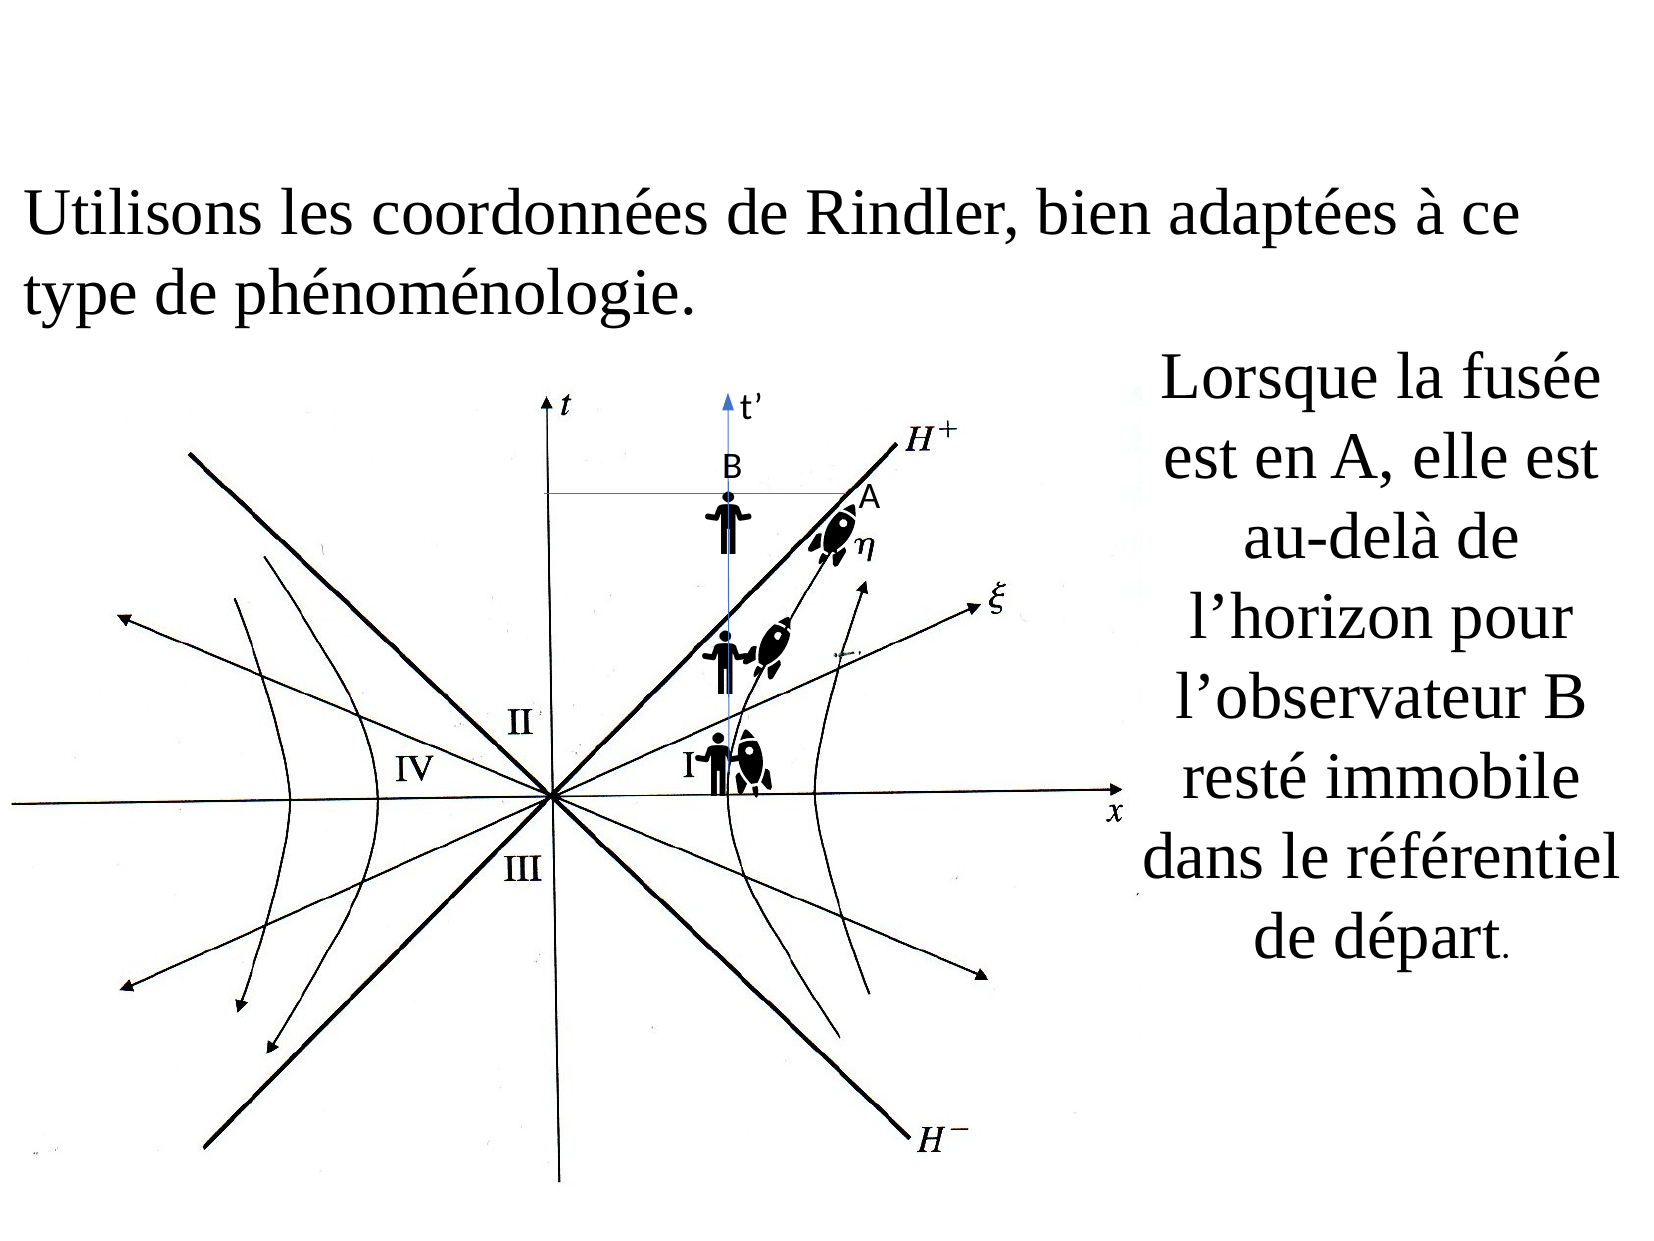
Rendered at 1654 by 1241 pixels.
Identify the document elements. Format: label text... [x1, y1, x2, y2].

text_box A [845, 463, 874, 524]
text_box Lorsque la fusée est en A, elle est au-delà de l’horizon pour l’observateur B resté immobile dans le référentiel de départ. [1119, 324, 1645, 986]
list Utilisons les coordonnées de Rindler, bien adaptées à ce type de phénoménologie. [23, 167, 1645, 386]
text_box B [707, 433, 747, 494]
picture [8, 386, 1142, 1206]
text_box t’ [724, 374, 808, 435]
